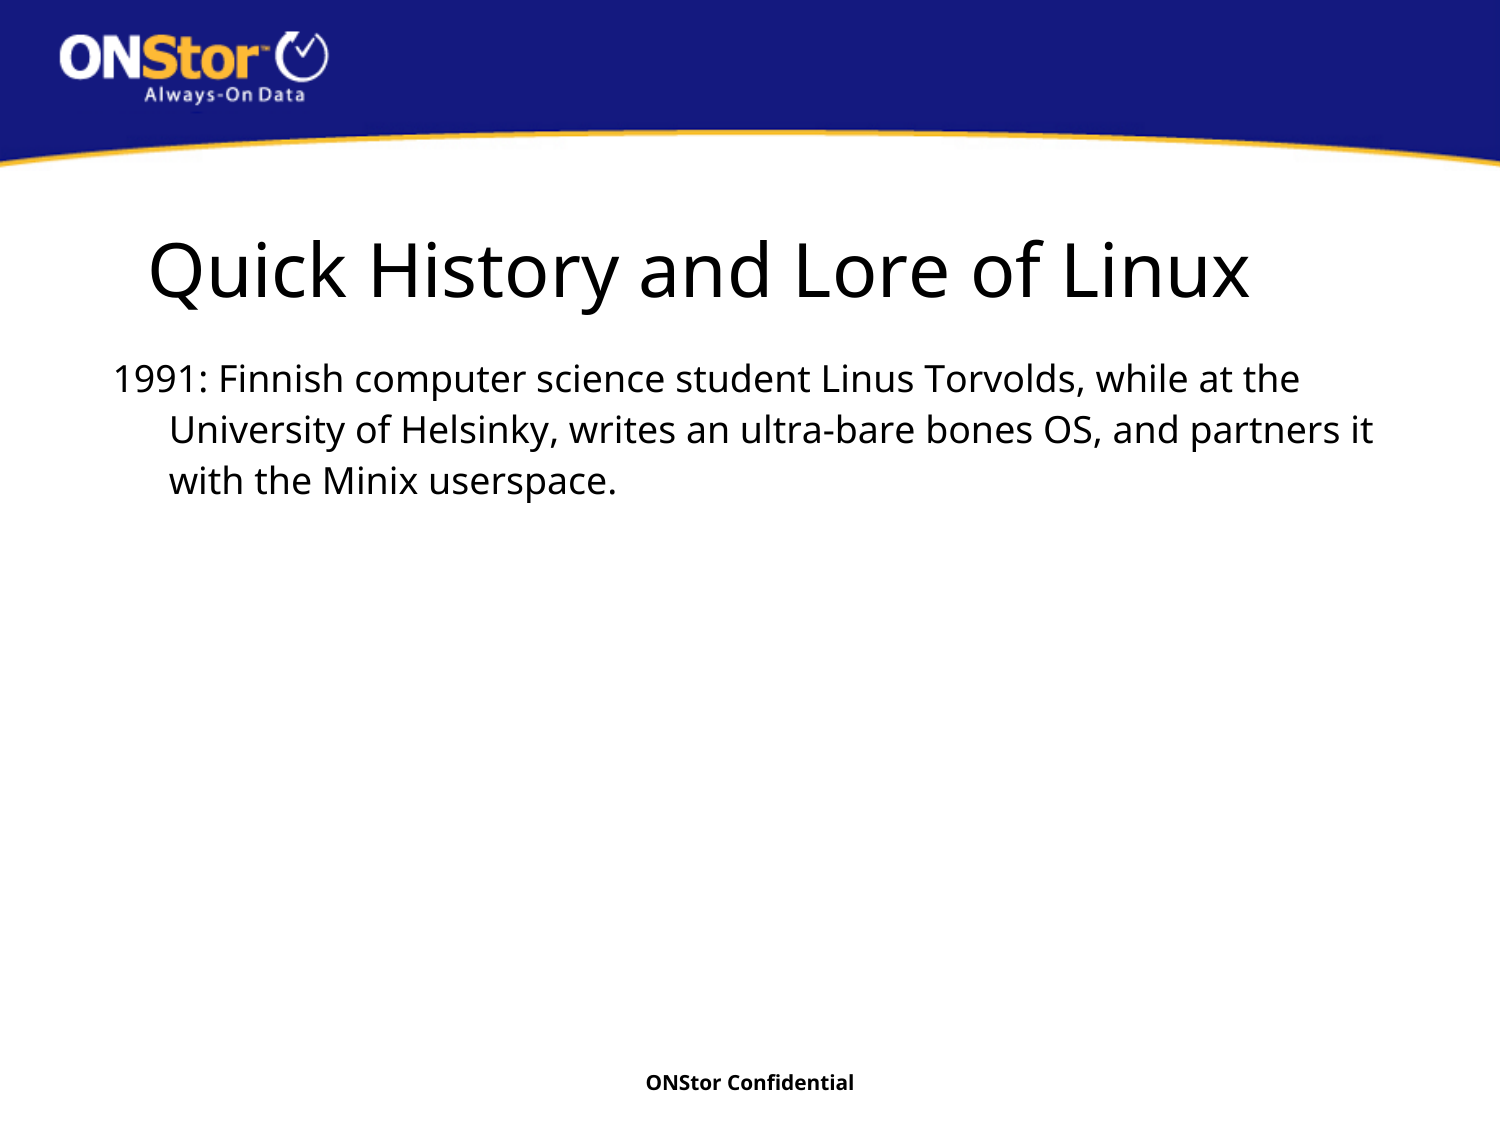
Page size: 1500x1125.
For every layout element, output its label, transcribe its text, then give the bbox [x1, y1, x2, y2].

list 1991: Finnish computer science student Linus Torvolds, while at the University of Helsinky, writes an ultra-bare bones OS, and partners it with the Minix userspace. [112, 352, 1388, 1051]
title Quick History and Lore of Linux [62, 182, 1338, 356]
